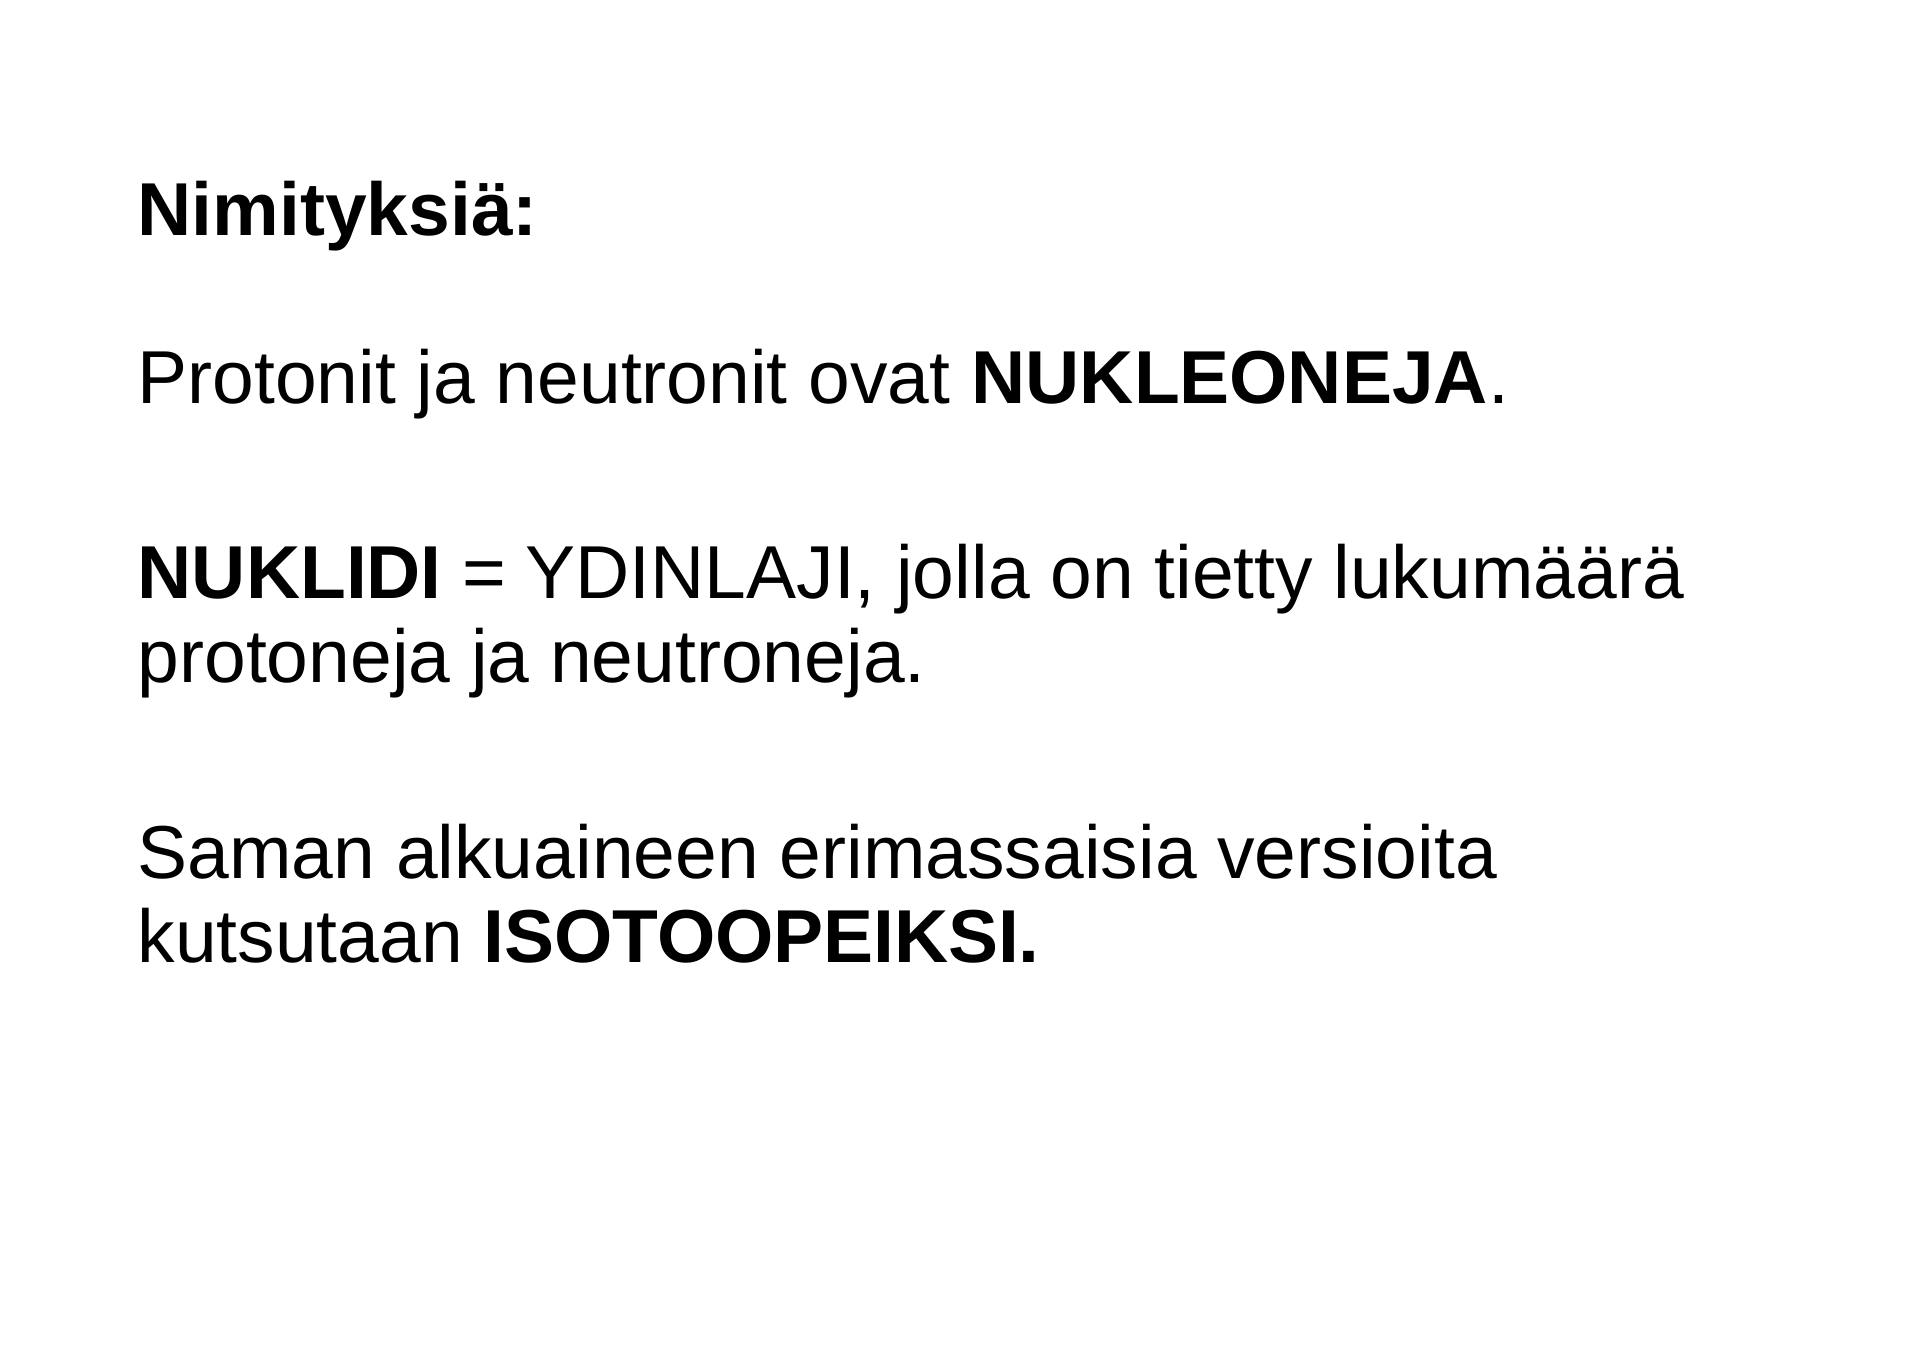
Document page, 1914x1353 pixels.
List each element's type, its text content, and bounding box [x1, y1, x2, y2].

text_box Nimityksiä: Protonit ja neutronit ovat NUKLEONEJA. NUKLIDI = YDINLAJI, jolla on tietty lukumäärä protoneja ja neutroneja. Saman alkuaineen erimassaisia versioita kutsutaan ISOTOOPEIKSI. [122, 159, 1805, 1276]
